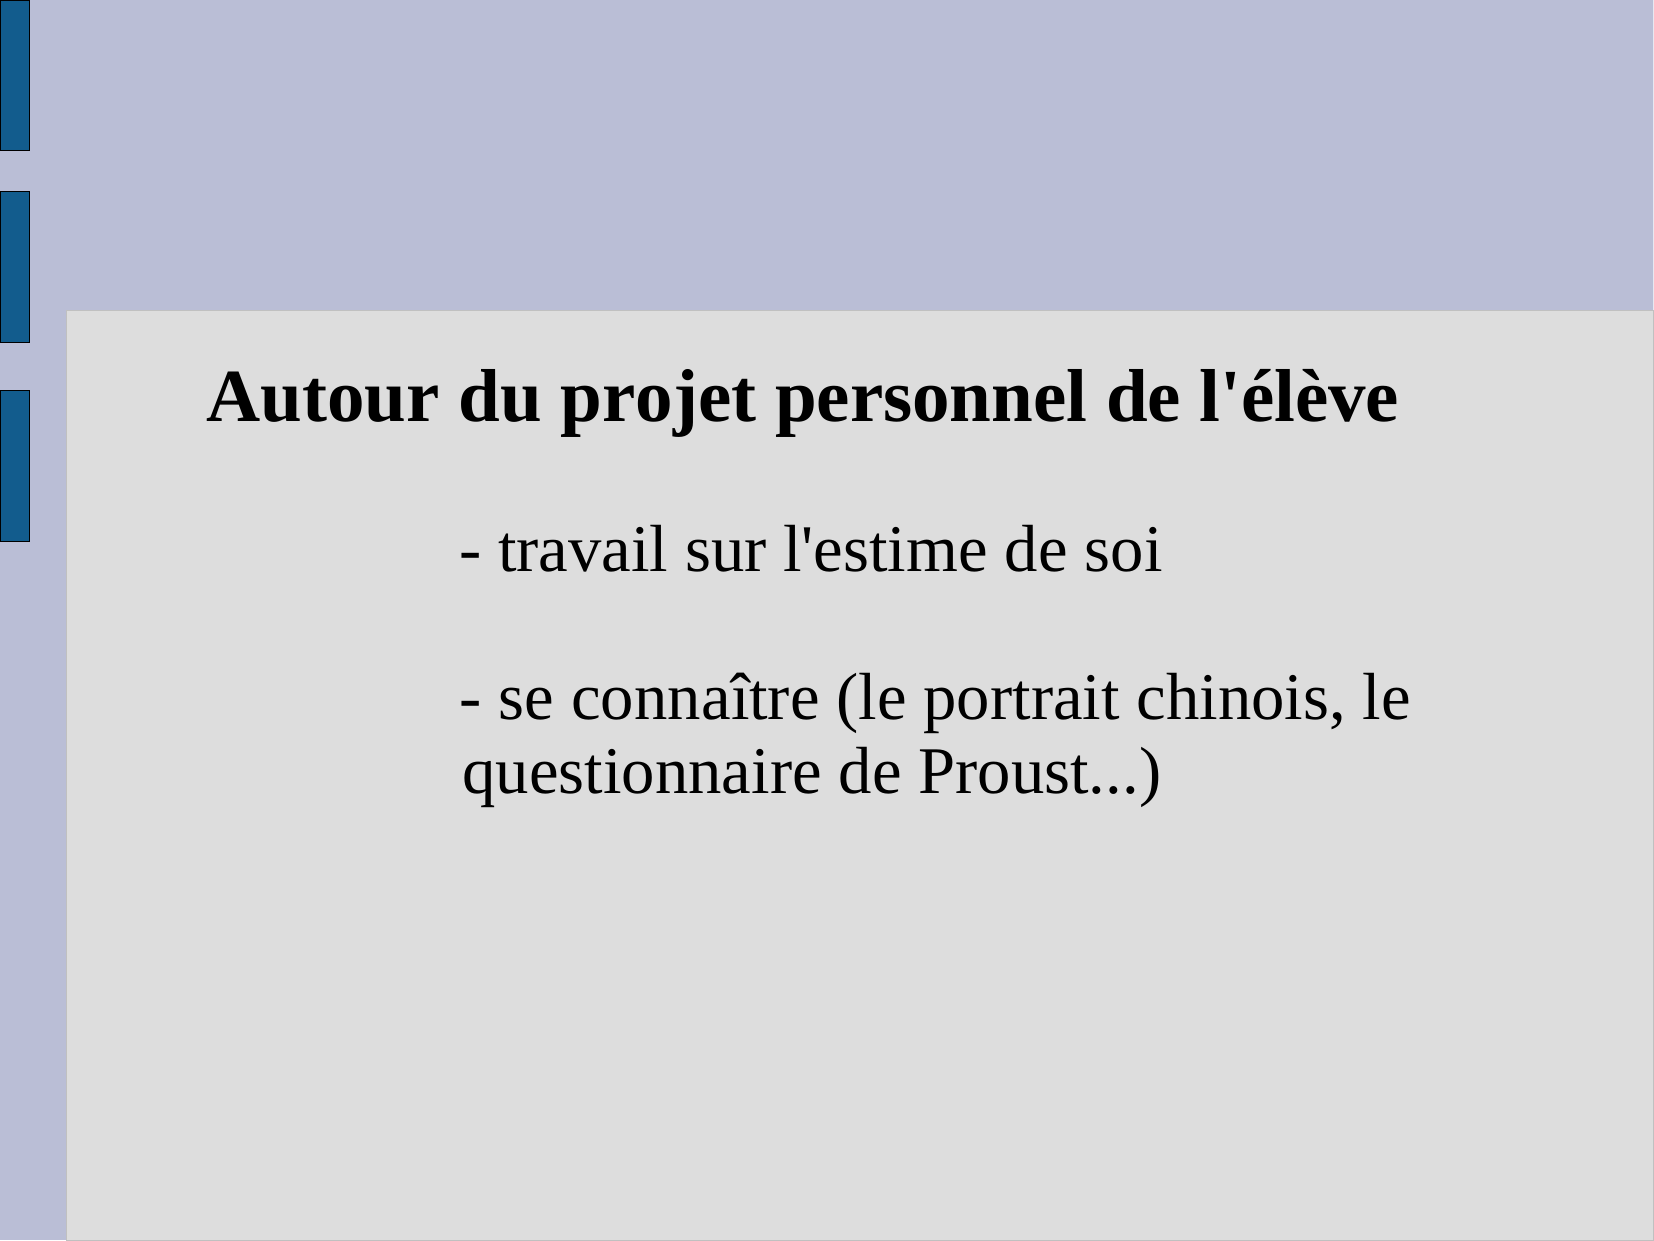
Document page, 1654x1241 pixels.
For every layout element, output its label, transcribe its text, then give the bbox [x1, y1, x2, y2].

subtitle Autour du projet personnel de l'élève - travail sur l'estime de soi - se connaître (le portrait chinois, le questionnaire de Proust...) [59, 59, 1548, 1104]
